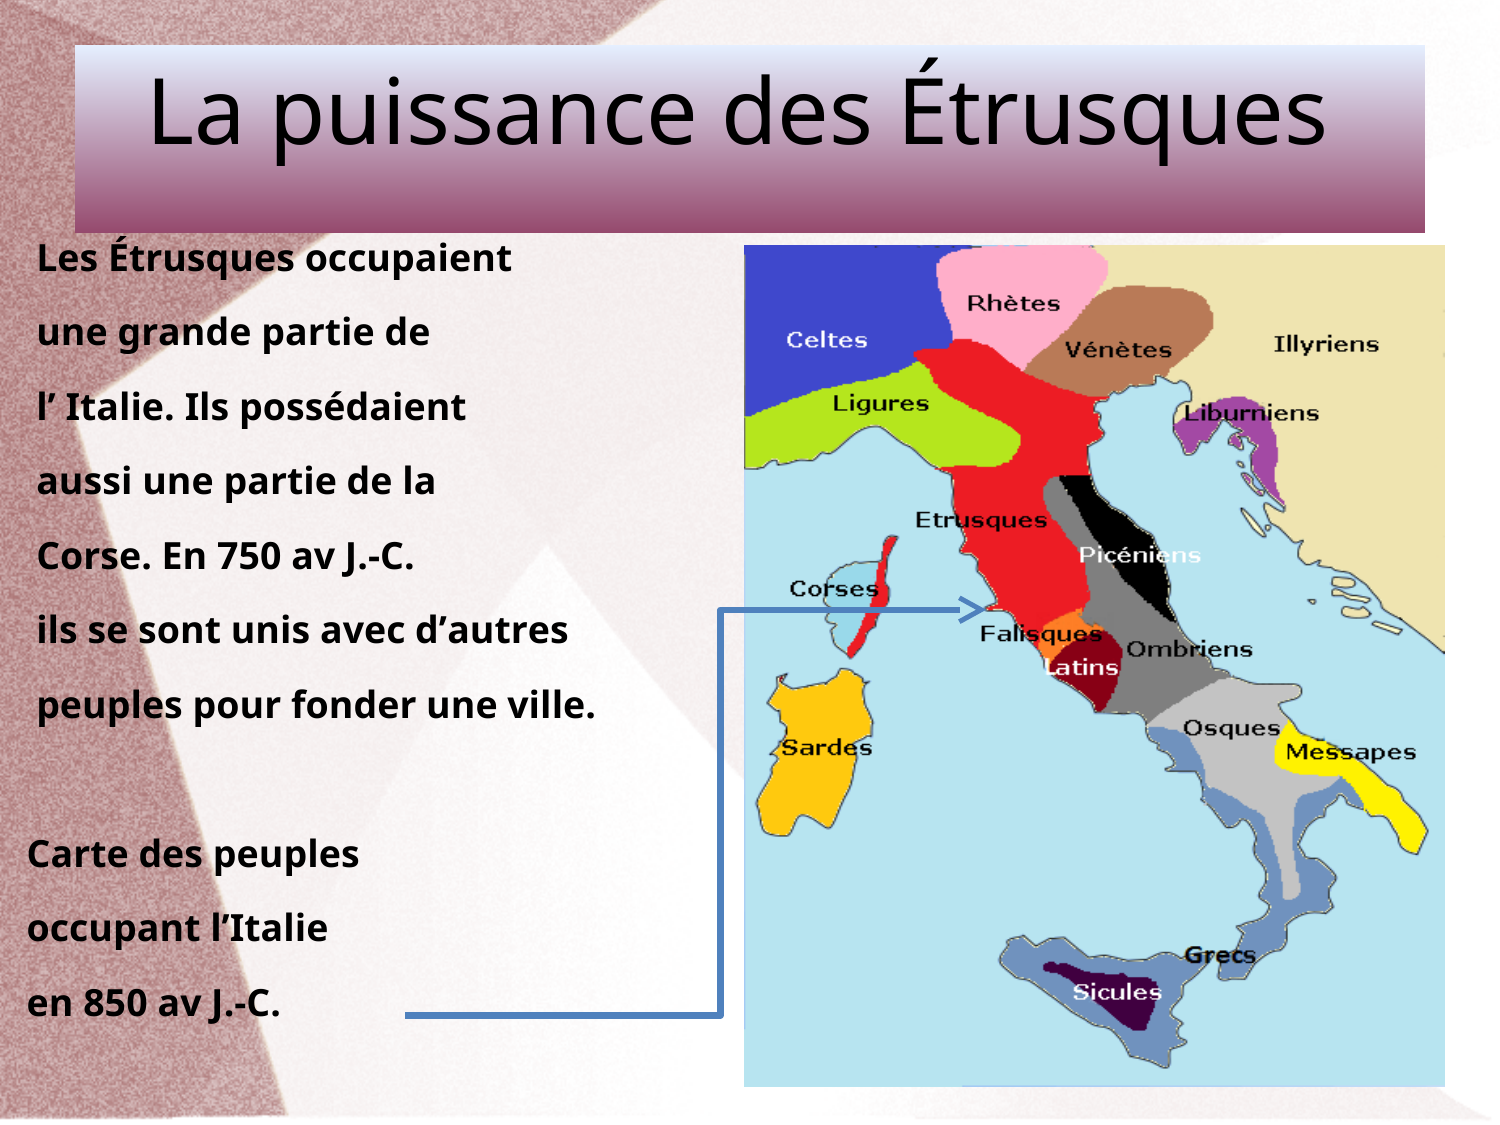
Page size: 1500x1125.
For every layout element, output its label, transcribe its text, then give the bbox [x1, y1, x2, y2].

title La puissance des Étrusques [75, 45, 1425, 233]
list Les Étrusques occupaient une grande partie de l’ Italie. Ils possédaient aussi une partie de la Corse. En 750 av J.-C. ils se sont unis avec d’autres peuples pour fonder une ville. Carte des peuples occupant l’Italie en 850 av J.-C. [11, 226, 1362, 1125]
picture [0, 0, 1500, 1125]
